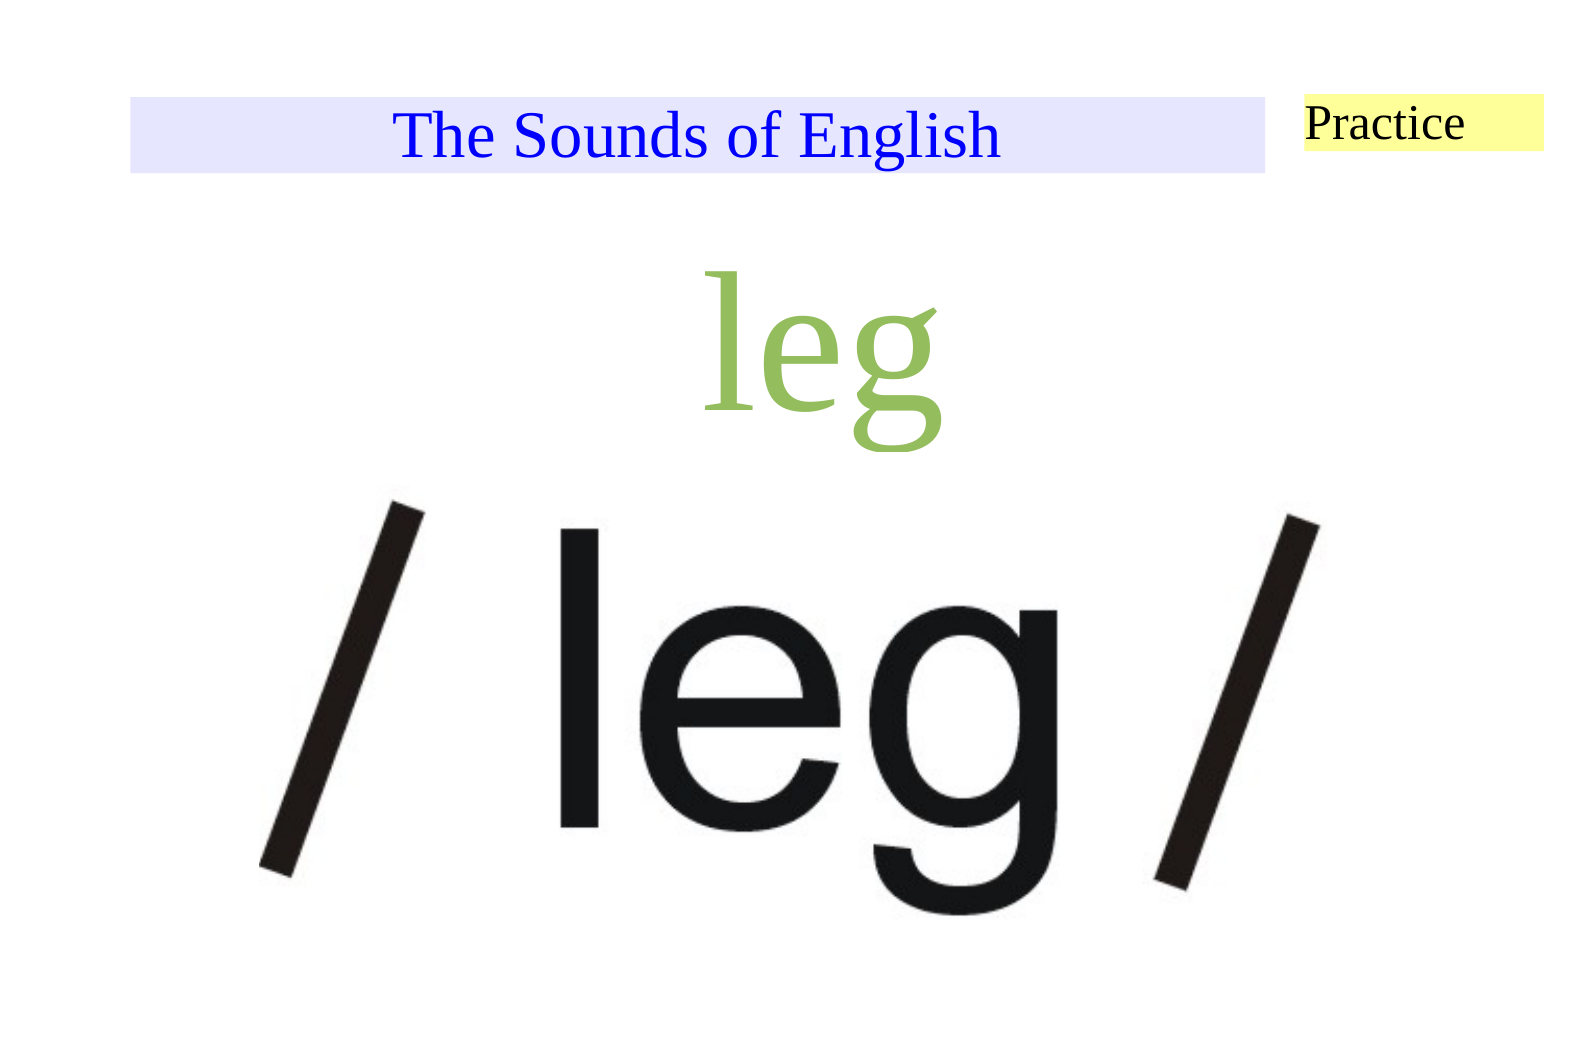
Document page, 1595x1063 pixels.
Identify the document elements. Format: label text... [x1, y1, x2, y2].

text_box Practice [1304, 94, 1544, 152]
text_box leg [548, 227, 1099, 452]
text_box leg [874, 323, 913, 372]
text_box The Sounds of English [130, 97, 1266, 174]
text_box leg [867, 411, 926, 445]
picture [259, 452, 1433, 943]
